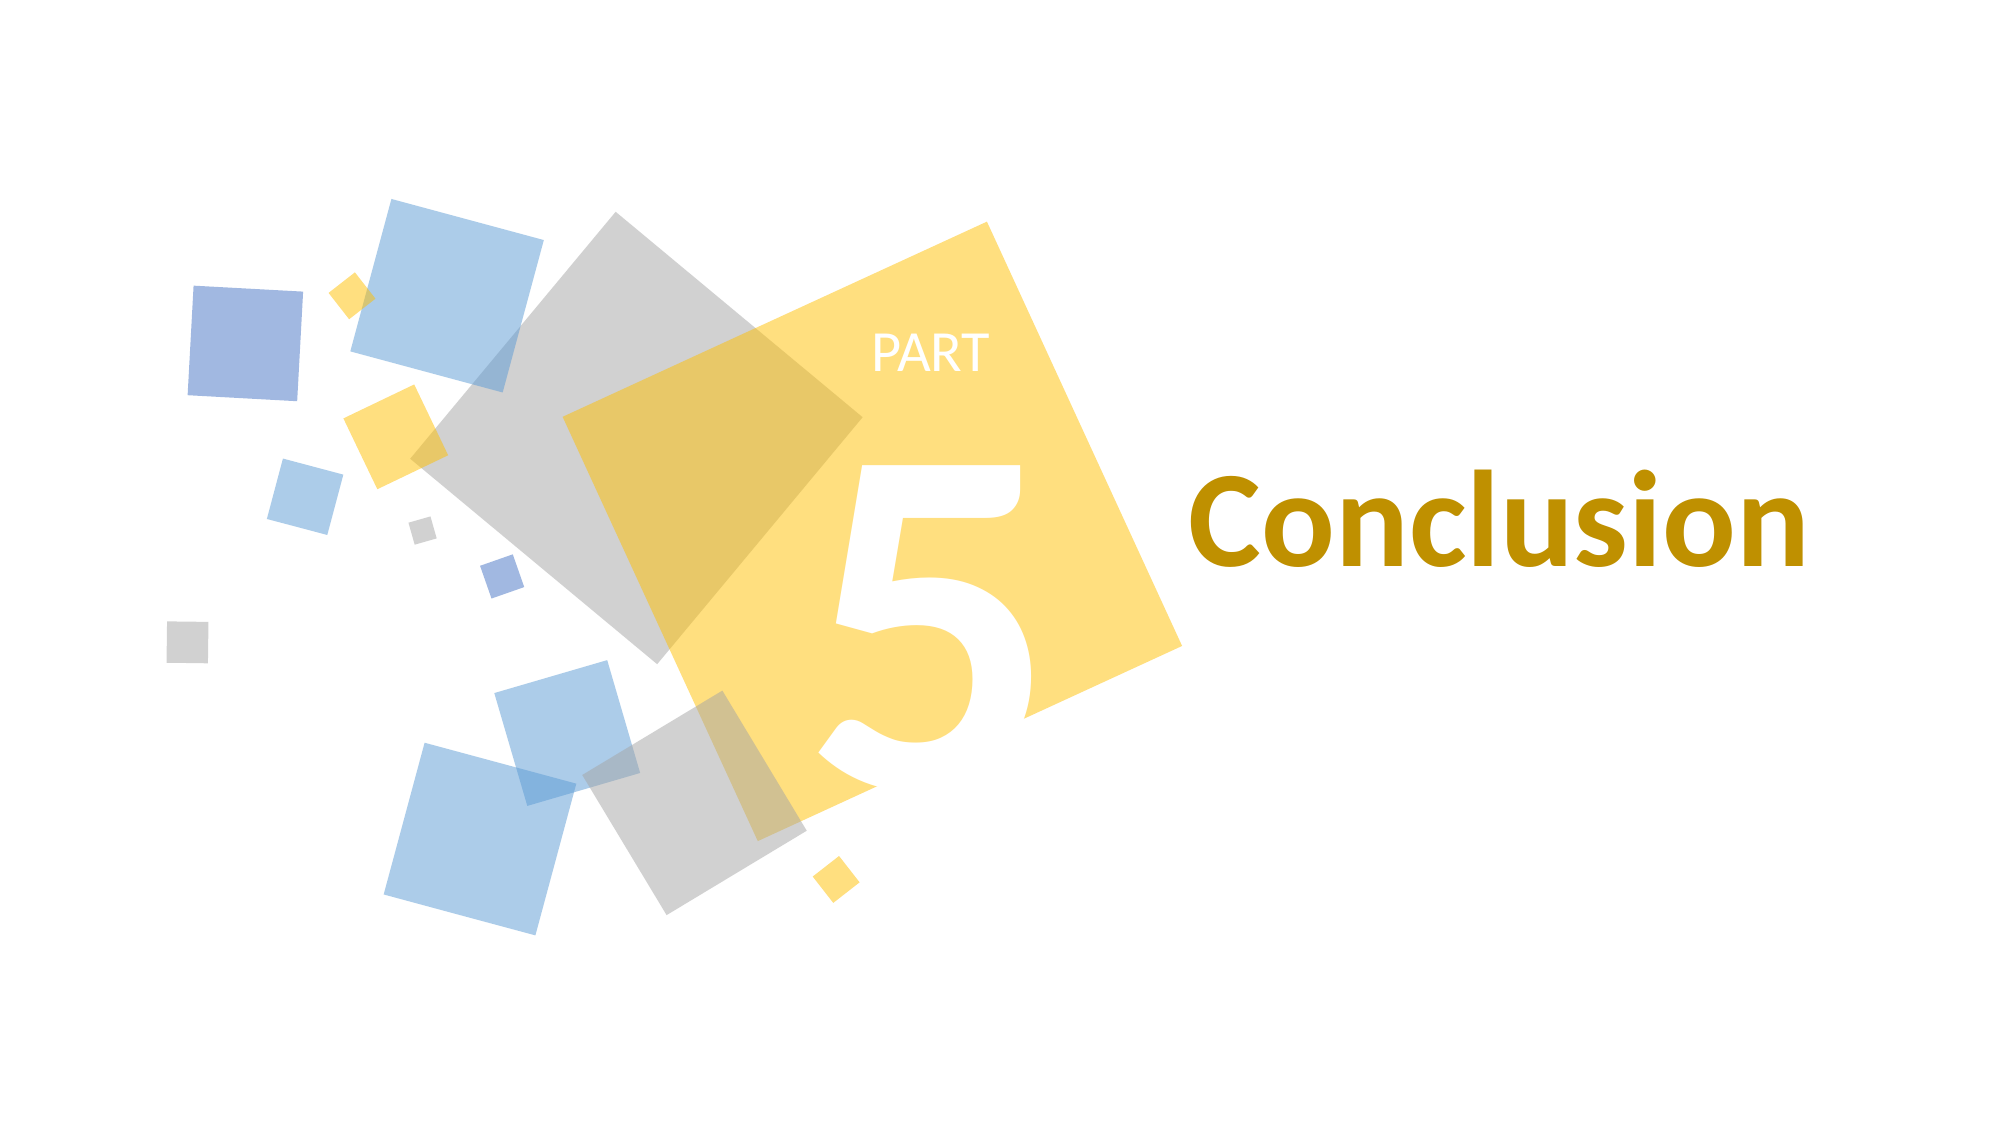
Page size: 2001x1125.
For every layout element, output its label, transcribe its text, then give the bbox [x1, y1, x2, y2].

text_box PART [856, 305, 1006, 391]
text_box Conclusion [1174, 421, 2000, 602]
text_box 5 [789, 283, 1072, 896]
